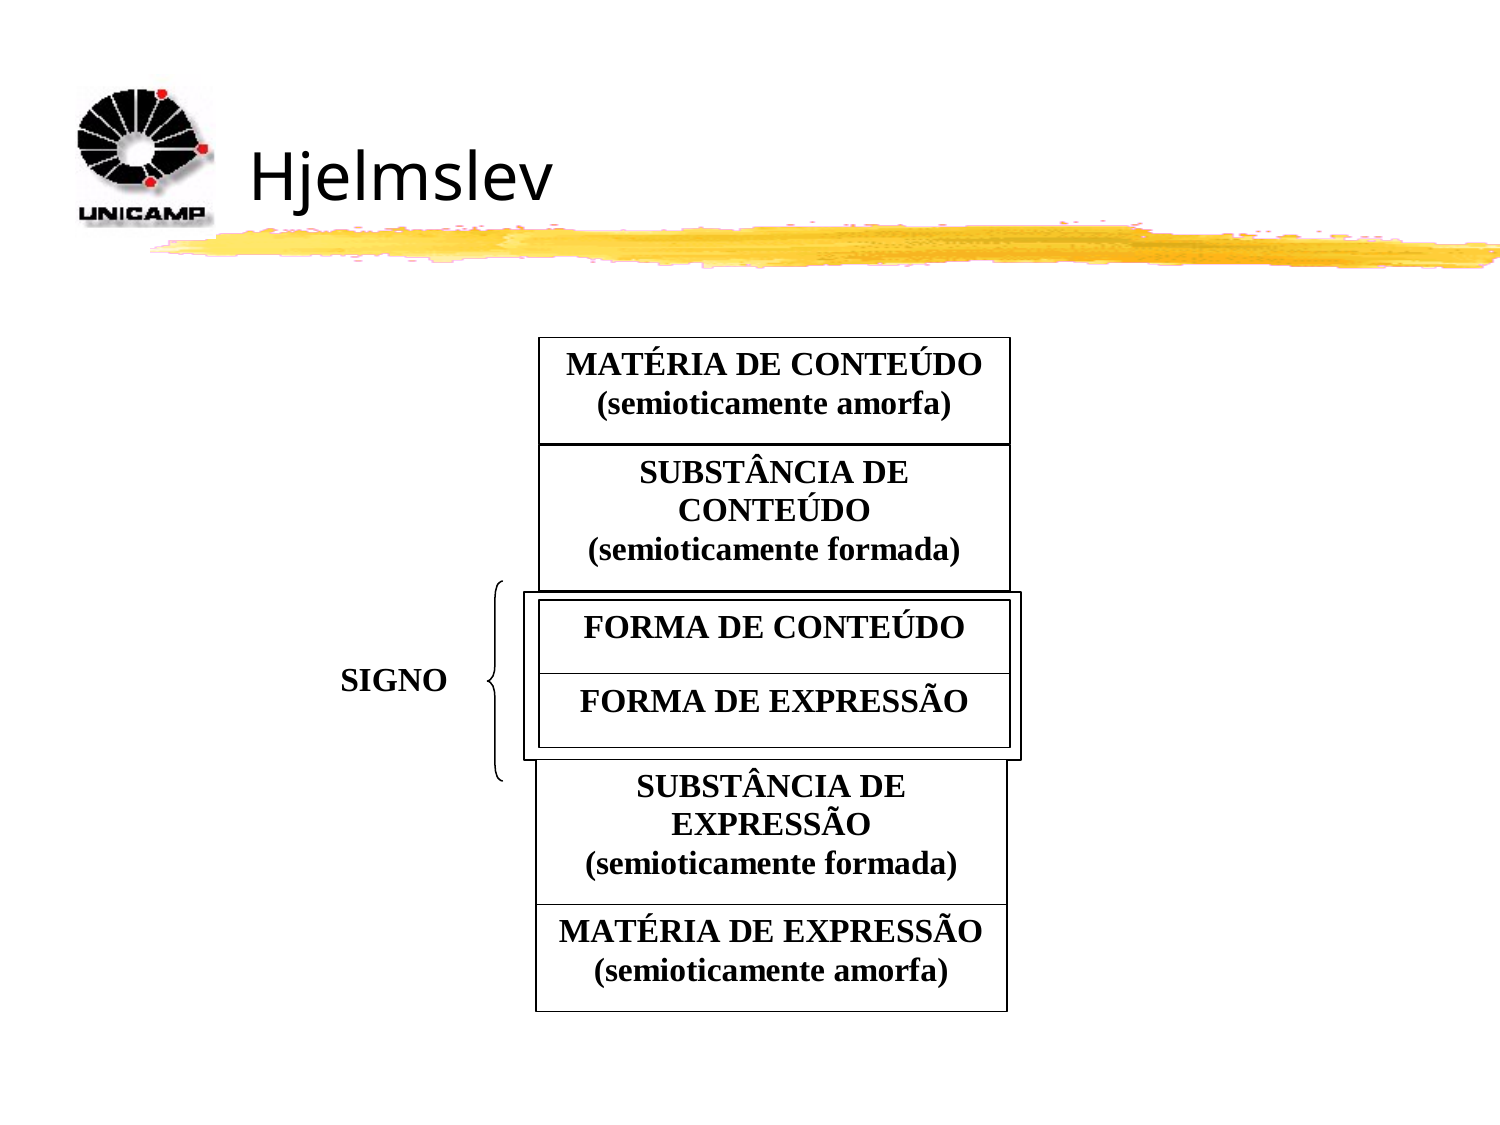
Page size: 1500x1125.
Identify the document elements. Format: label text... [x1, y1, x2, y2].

chart [324, 337, 1022, 1013]
title Hjelmslev [233, 37, 1434, 225]
picture [75, 74, 1500, 279]
